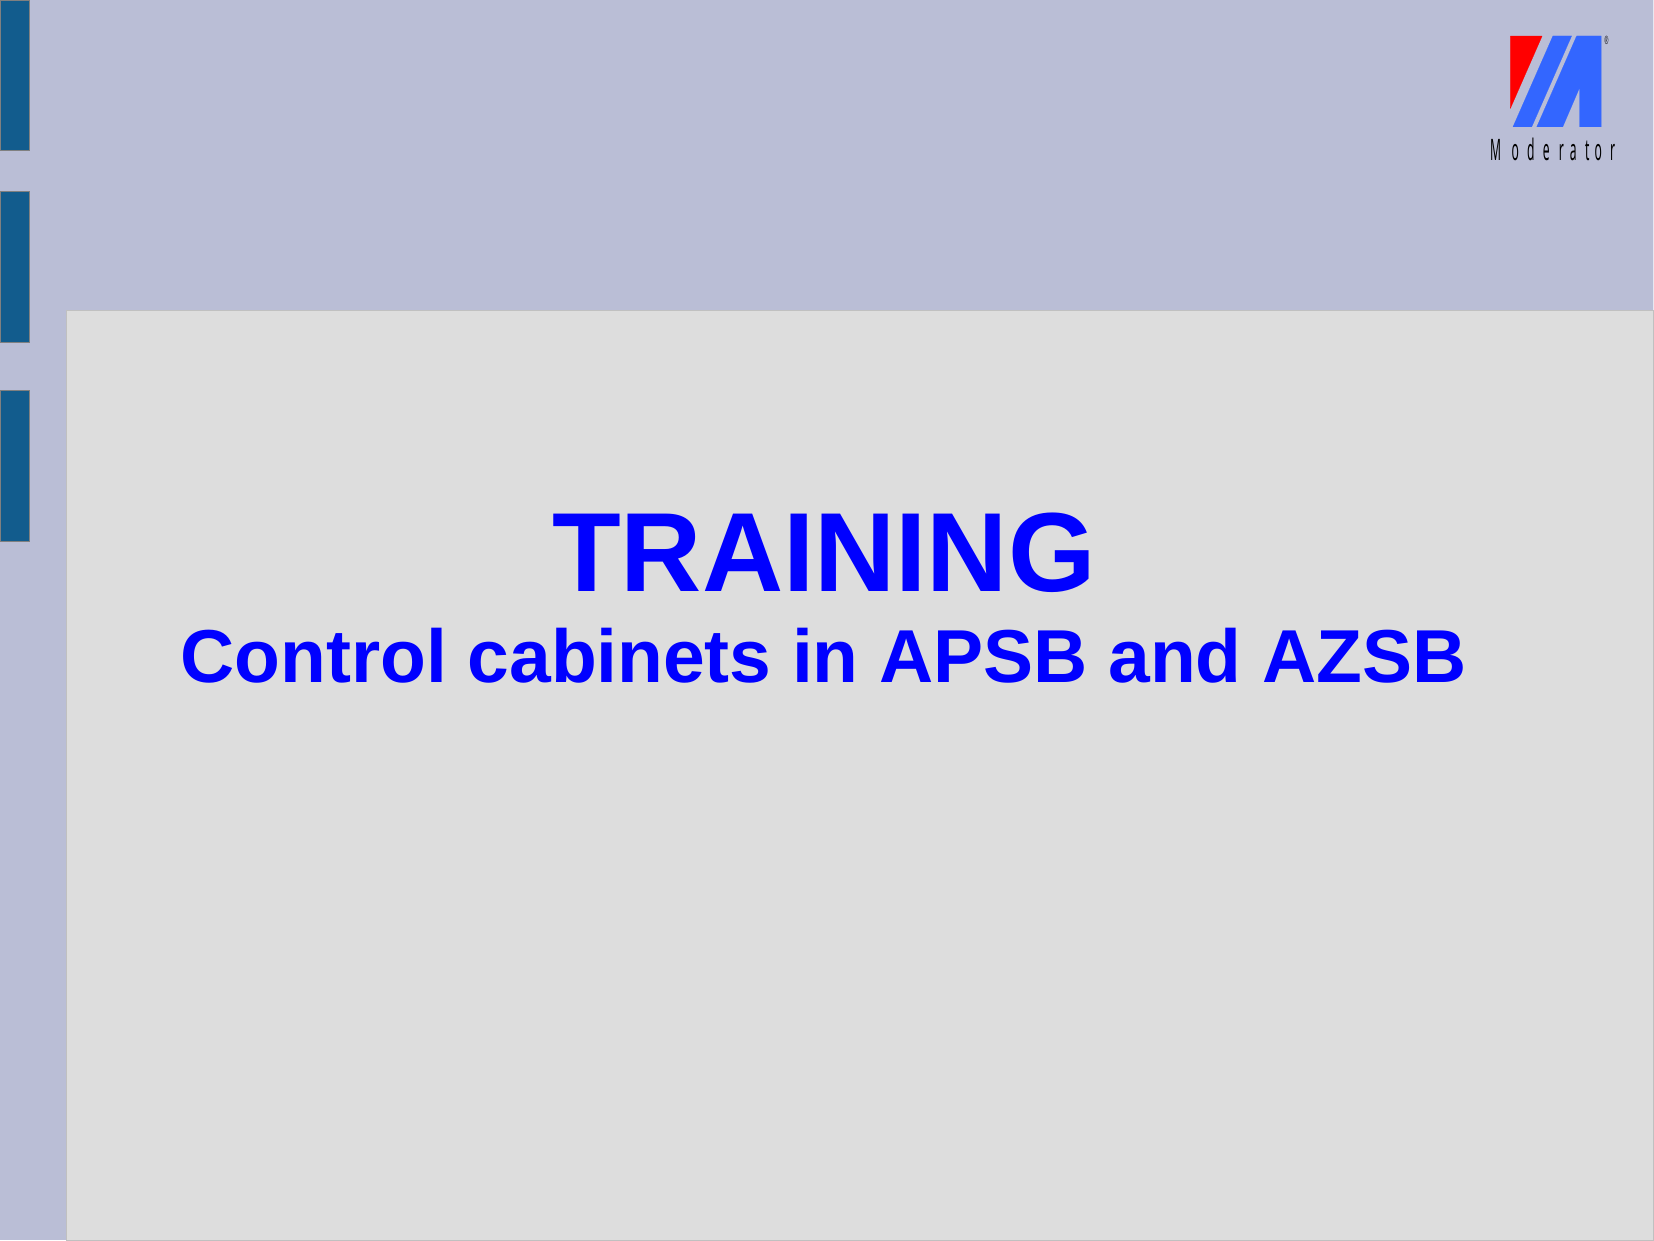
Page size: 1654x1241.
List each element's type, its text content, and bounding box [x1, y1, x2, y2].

title TRAINING Control cabinets in APSB and AZSB [118, 153, 1531, 1091]
picture [1488, 32, 1630, 166]
